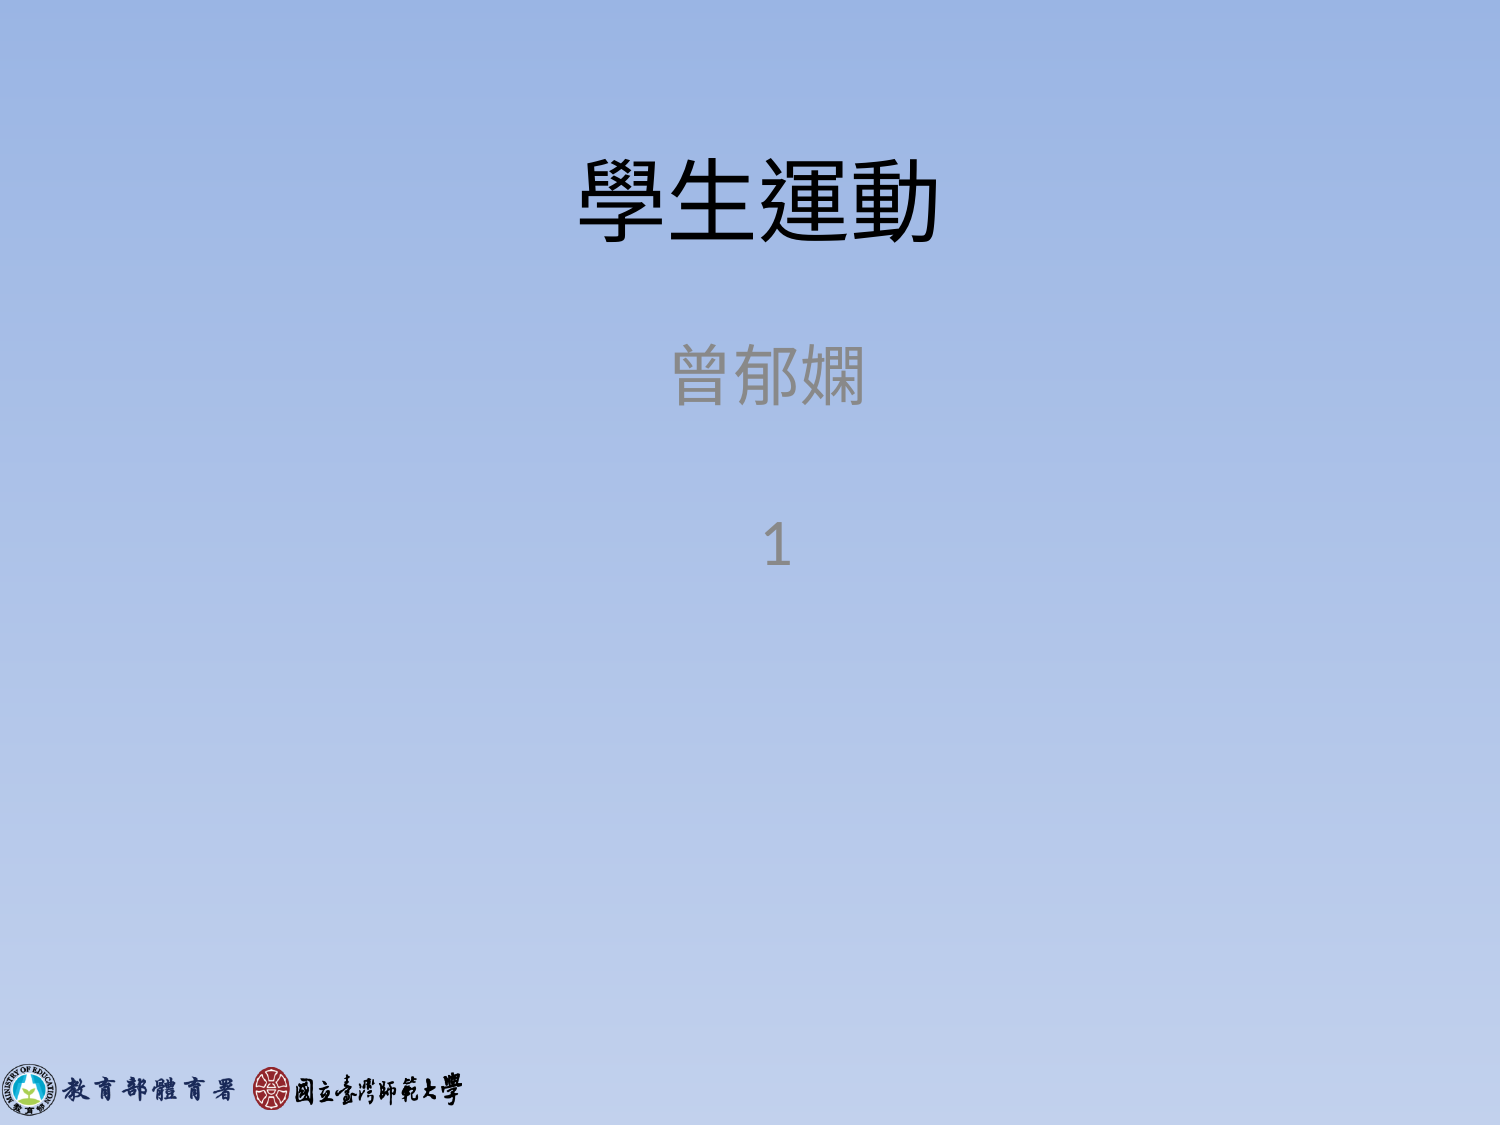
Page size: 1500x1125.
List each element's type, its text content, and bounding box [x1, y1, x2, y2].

title 學生運動 [121, 78, 1397, 320]
text_box 1 [251, 491, 1302, 598]
subtitle 曾郁嫻 [242, 326, 1293, 433]
picture [0, 1051, 243, 1125]
picture [253, 1067, 462, 1110]
